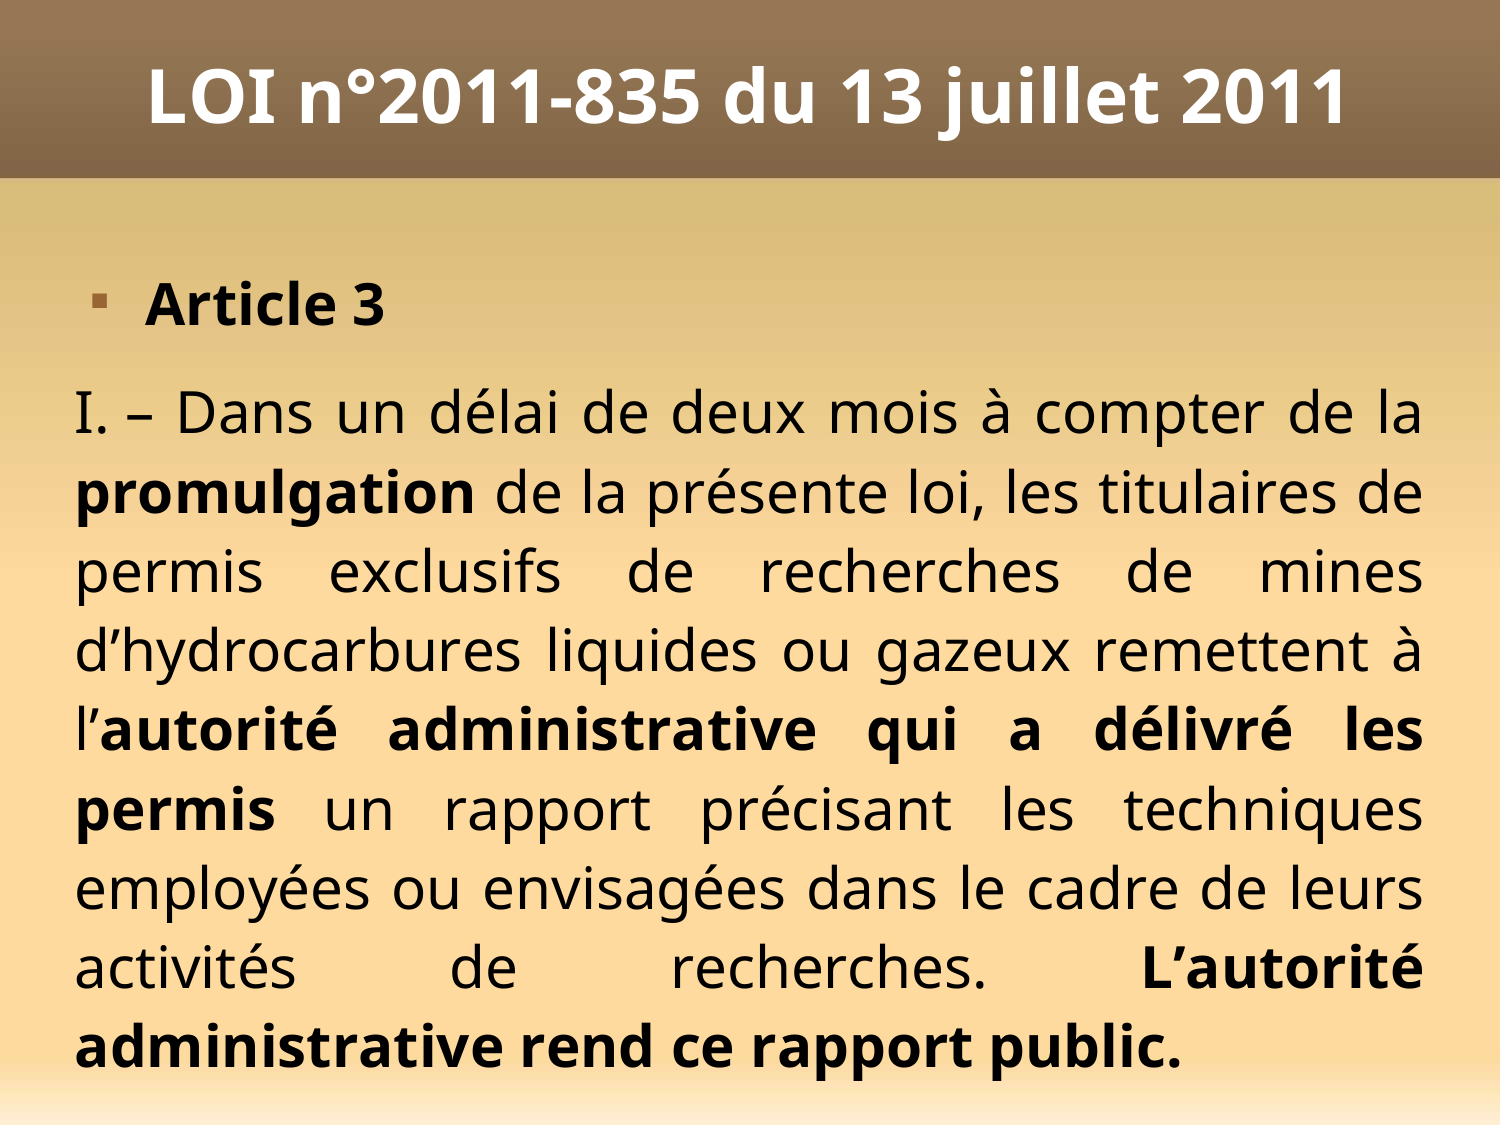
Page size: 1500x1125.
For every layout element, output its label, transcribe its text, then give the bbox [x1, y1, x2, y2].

title LOI n°2011-835 du 13 juillet 2011 [37, 0, 1463, 210]
list Article 3 I. – Dans un délai de deux mois à compter de la promulgation de la présente loi, les titulaires de permis exclusifs de recherches de mines d’hydrocarbures liquides ou gazeux remettent à l’autorité administrative qui a délivré les permis un rapport précisant les techniques employées ou envisagées dans le cadre de leurs activités de recherches. L’autorité administrative rend ce rapport public. [74, 263, 1425, 1109]
picture [0, 0, 1500, 1125]
